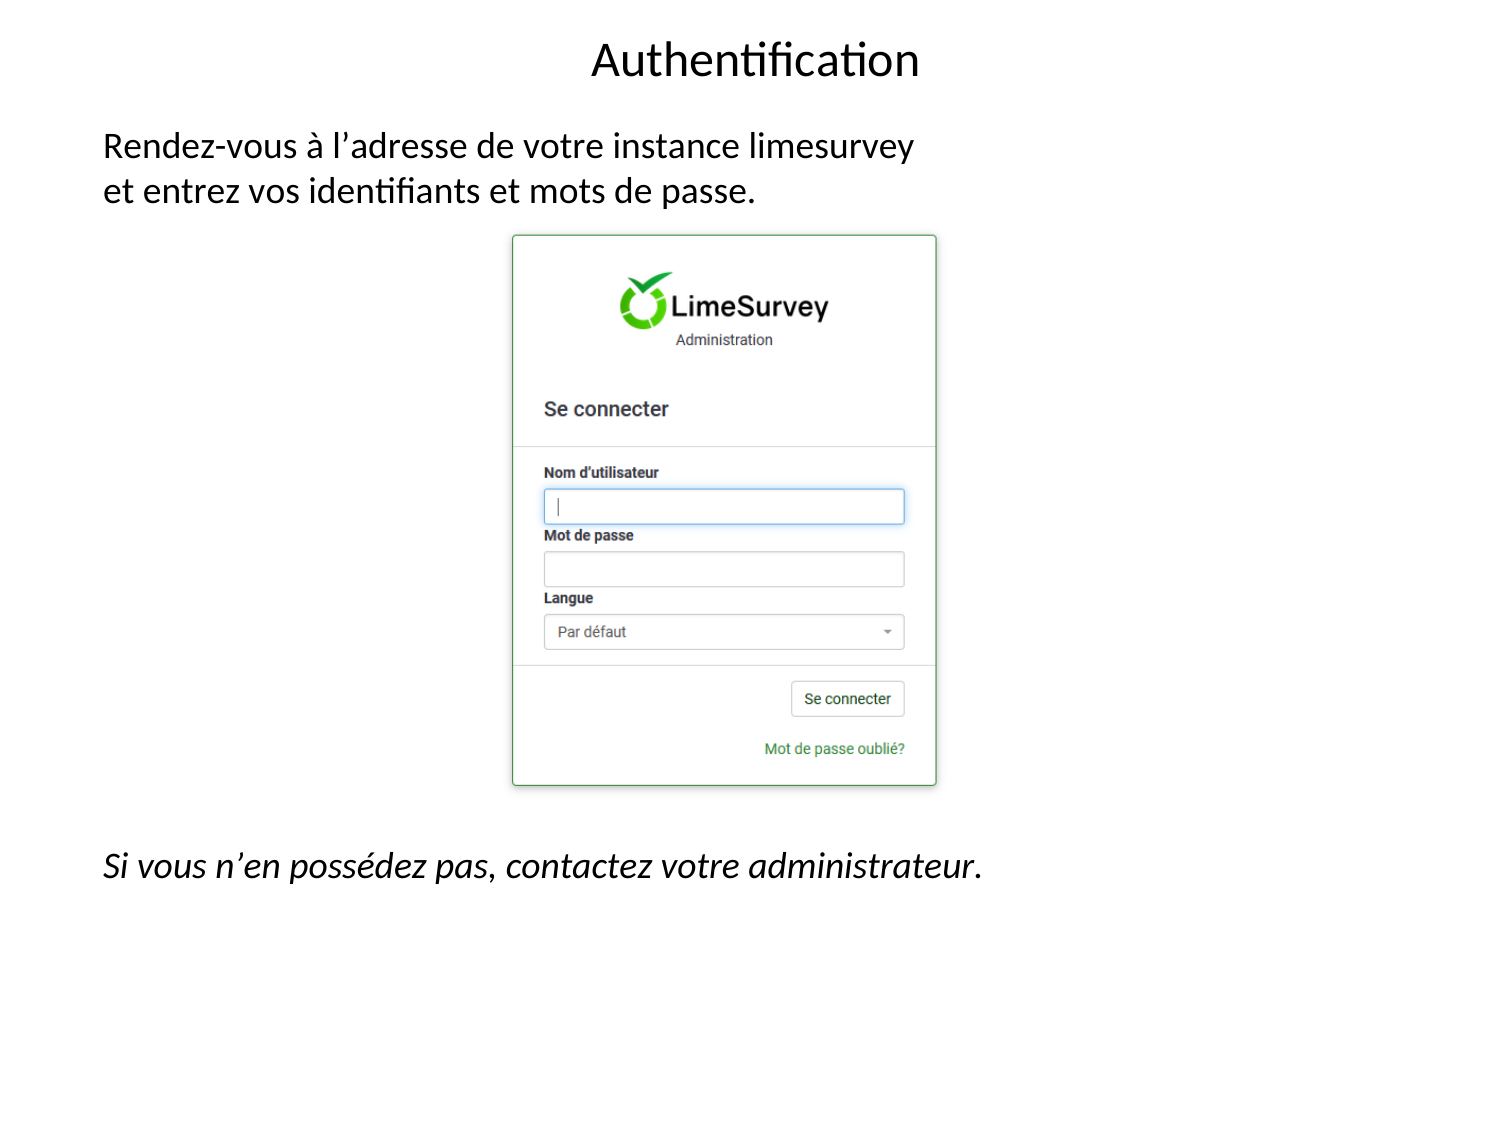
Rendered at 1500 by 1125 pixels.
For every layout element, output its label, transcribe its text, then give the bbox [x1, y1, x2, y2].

picture [493, 223, 961, 804]
text_box Authentification [41, 18, 1471, 95]
text_box Rendez-vous à l’adresse de votre instance limesurvey et entrez vos identifiants et mots de passe. Si vous n’en possédez pas, contactez votre administrateur. [88, 113, 1400, 894]
